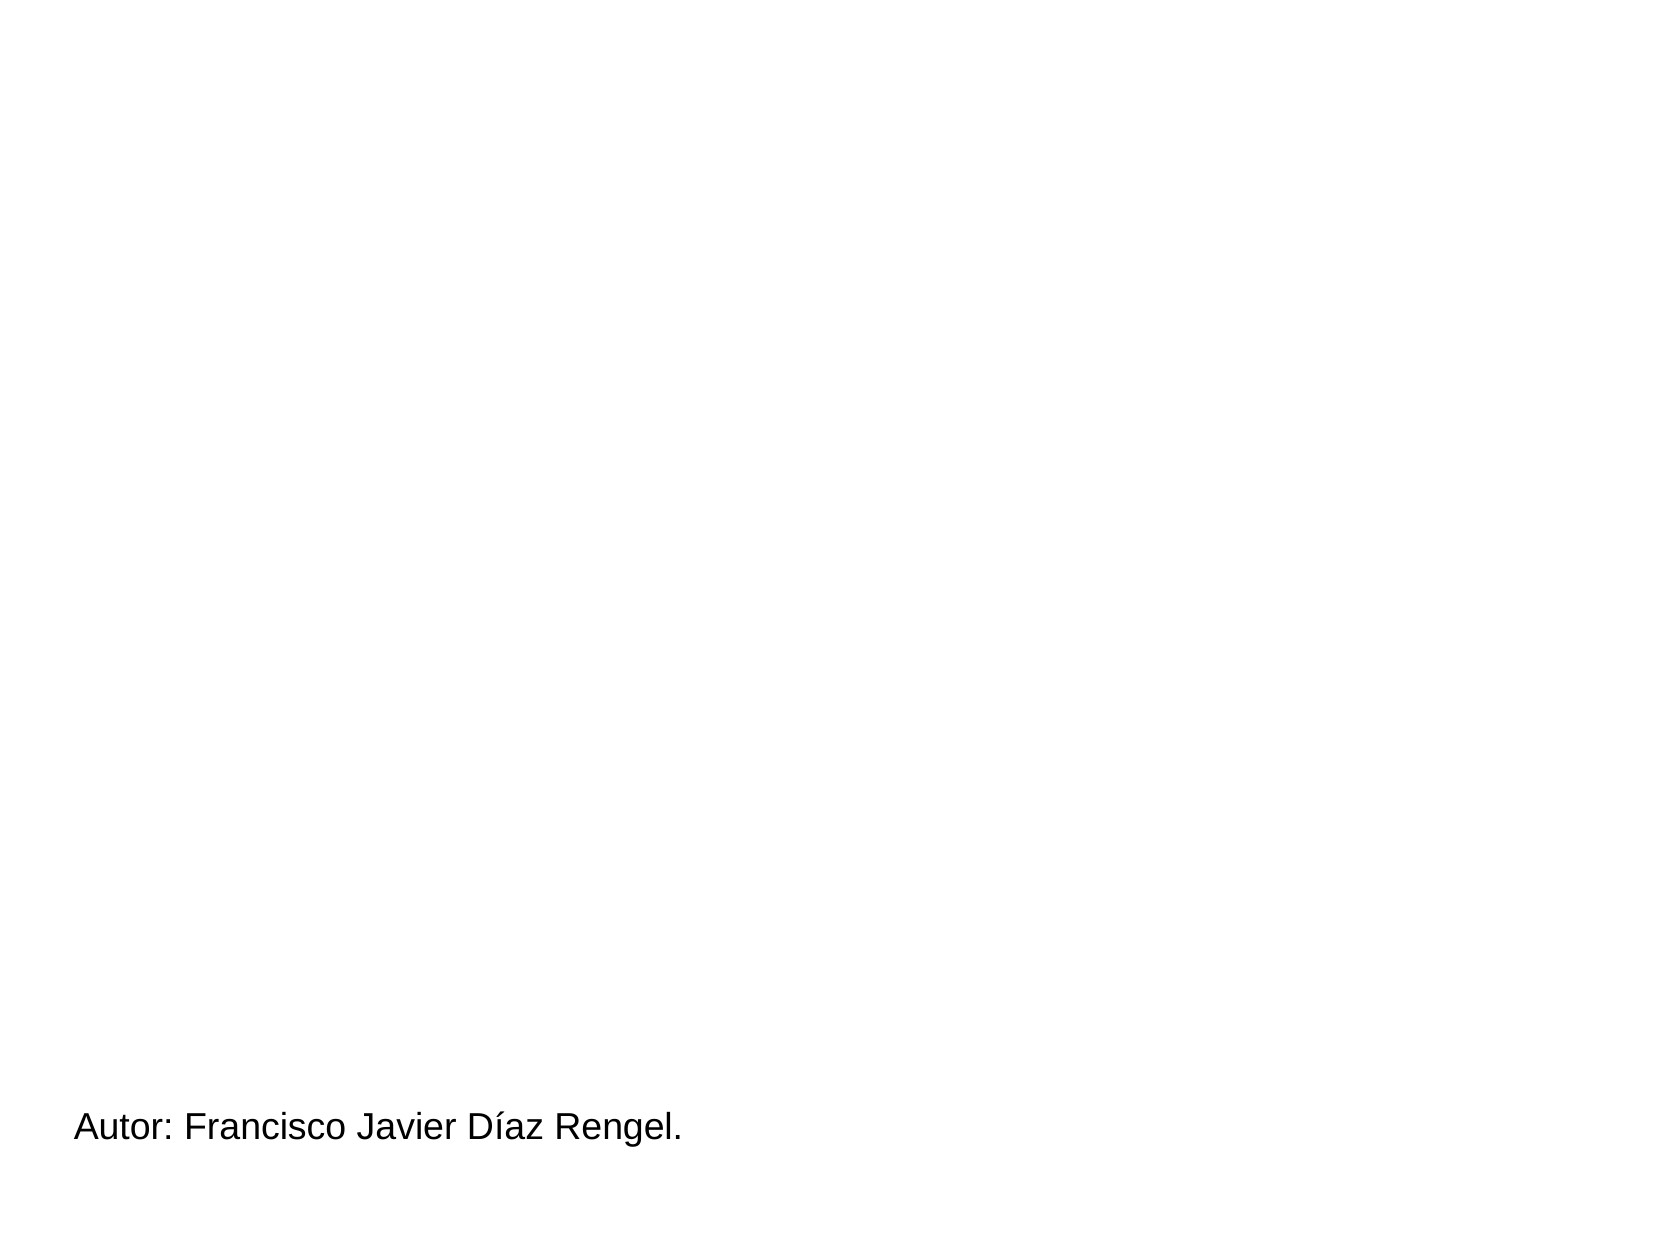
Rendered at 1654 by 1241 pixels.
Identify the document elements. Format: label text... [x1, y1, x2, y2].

text_box Autor: Francisco Javier Díaz Rengel. [59, 1098, 699, 1156]
